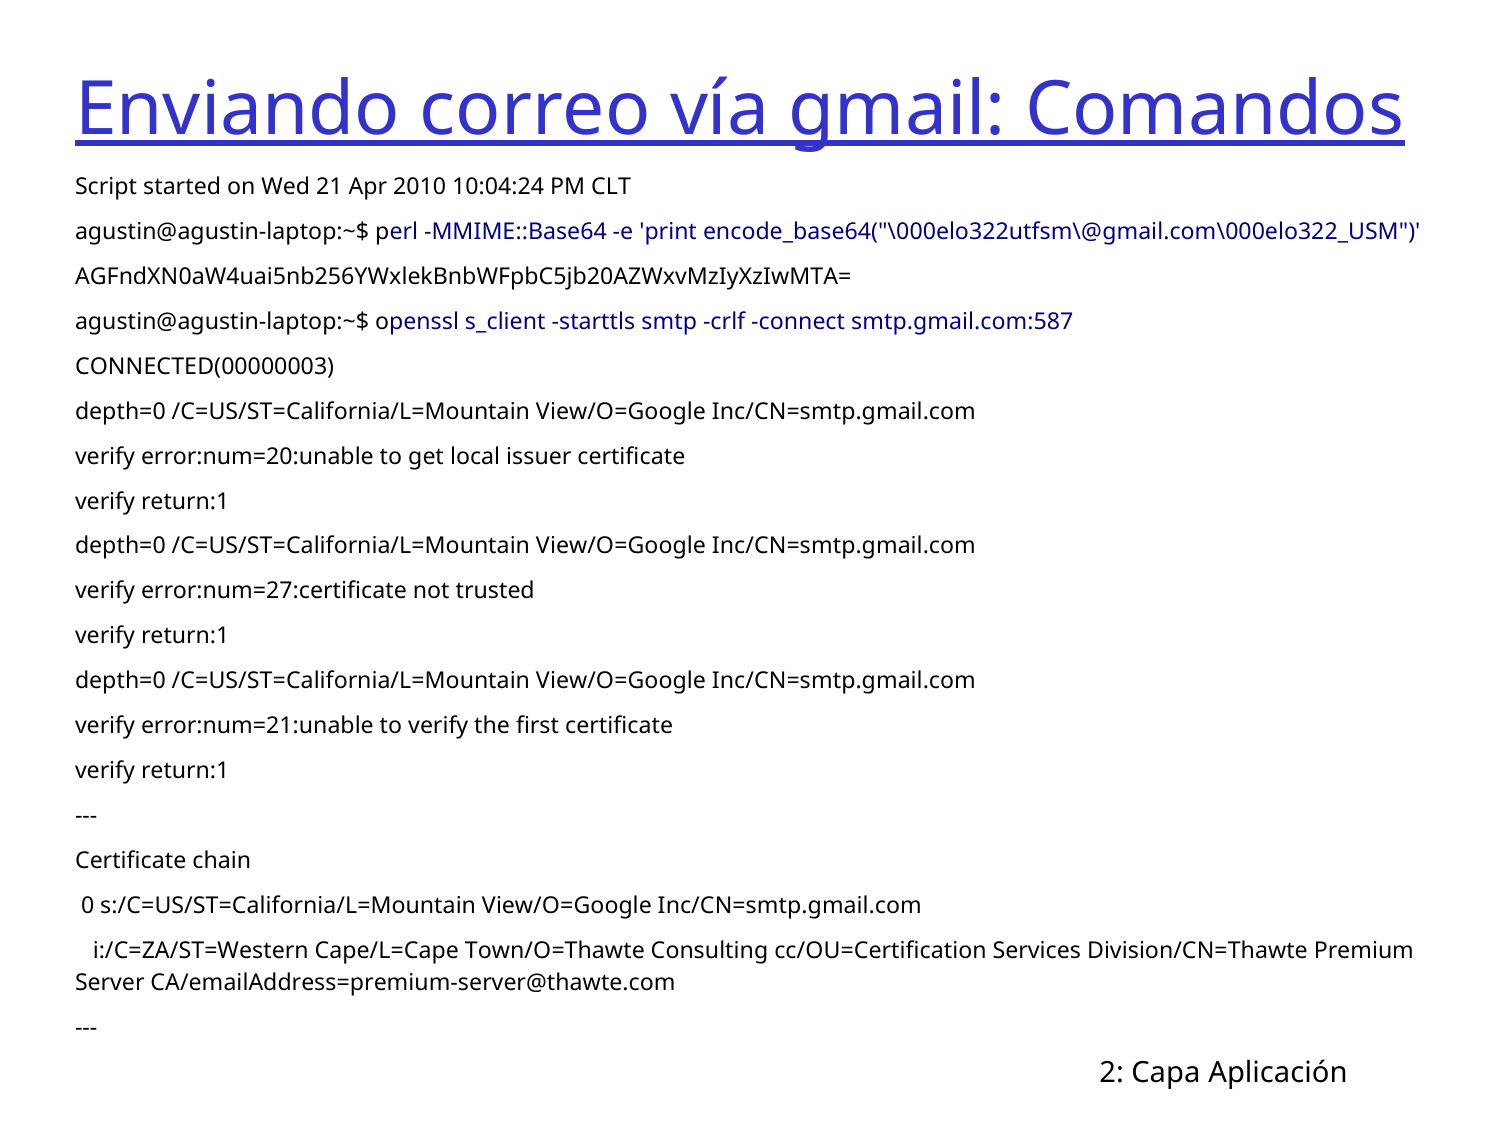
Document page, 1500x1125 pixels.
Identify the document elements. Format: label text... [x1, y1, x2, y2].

list Script started on Wed 21 Apr 2010 10:04:24 PM CLT agustin@agustin-laptop:~$ perl -MMIME::Base64 -e 'print encode_base64("\000elo322utfsm\@gmail.com\000elo322_USM")' AGFndXN0aW4uai5nb256YWxlekBnbWFpbC5jb20AZWxvMzIyXzIwMTA= agustin@agustin-laptop:~$ openssl s_client -starttls smtp -crlf -connect smtp.gmail.com:587 CONNECTED(00000003) depth=0 /C=US/ST=California/L=Mountain View/O=Google Inc/CN=smtp.gmail.com verify error:num=20:unable to get local issuer certificate verify return:1 depth=0 /C=US/ST=California/L=Mountain View/O=Google Inc/CN=smtp.gmail.com verify error:num=27:certificate not trusted verify return:1 depth=0 /C=US/ST=California/L=Mountain View/O=Google Inc/CN=smtp.gmail.com verify error:num=21:unable to verify the first certificate verify return:1 --- Certificate chain 0 s:/C=US/ST=California/L=Mountain View/O=Google Inc/CN=smtp.gmail.com i:/C=ZA/ST=Western Cape/L=Cape Town/O=Thawte Consulting cc/OU=Certification Services Division/CN=Thawte Premium Server CA/emailAddress=premium-server@thawte.com --- [75, 169, 1426, 1077]
title Enviando correo vía gmail: Comandos [75, 23, 1426, 169]
